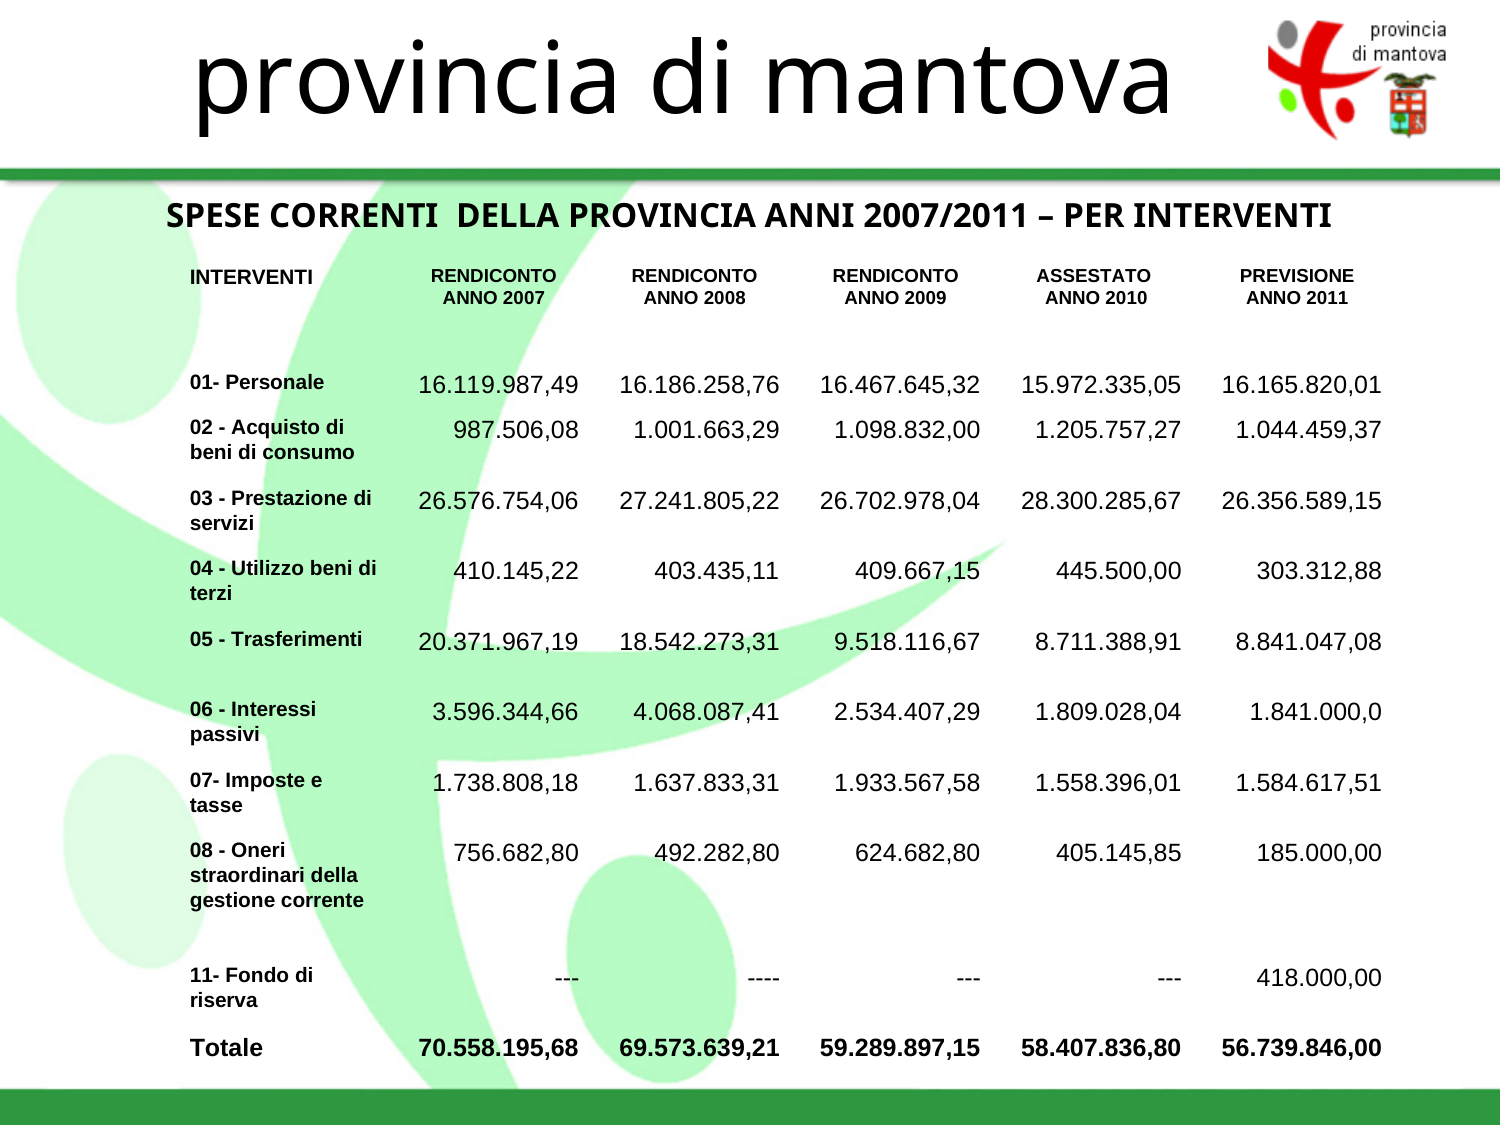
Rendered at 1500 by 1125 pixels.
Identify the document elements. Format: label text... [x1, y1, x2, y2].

table_cell --- [393, 954, 594, 1024]
table_cell 987.506,08 [393, 406, 594, 477]
table_cell 8.711.388,91 [996, 618, 1197, 688]
table_header RENDICONTO ANNO 2007 [393, 256, 594, 361]
table_cell 56.739.846,00 [1197, 1024, 1397, 1073]
table_cell 16.165.820,01 [1197, 361, 1397, 406]
table_cell 185.000,00 [1197, 829, 1397, 954]
table_cell 26.356.589,15 [1197, 477, 1397, 547]
table_cell 1.809.028,04 [996, 688, 1197, 759]
table_cell 3.596.344,66 [393, 688, 594, 759]
table_cell 403.435,11 [594, 547, 795, 618]
table_cell 405.145,85 [996, 829, 1197, 954]
table_cell 445.500,00 [996, 547, 1197, 618]
table_cell 26.702.978,04 [795, 477, 996, 547]
table_cell 492.282,80 [594, 829, 795, 954]
picture [1267, 15, 1452, 142]
table_header RENDICONTO ANNO 2009 [795, 256, 996, 361]
text_box SPESE CORRENTI DELLA PROVINCIA ANNI 2007/2011 – PER INTERVENTI [0, 166, 1500, 262]
table_cell --- [996, 954, 1197, 1024]
table_cell 16.186.258,76 [594, 361, 795, 406]
table_header PREVISIONE ANNO 2011 [1197, 256, 1397, 361]
table_cell 409.667,15 [795, 547, 996, 618]
table_cell 70.558.195,68 [393, 1024, 594, 1073]
table_cell --- [795, 954, 996, 1024]
table_cell Totale [175, 1024, 393, 1073]
table_cell 69.573.639,21 [594, 1024, 795, 1073]
table_cell 16.119.987,49 [393, 361, 594, 406]
table_cell 1.205.757,27 [996, 406, 1197, 477]
picture [0, 262, 1500, 1125]
table_header INTERVENTI [175, 256, 393, 361]
table_cell 06 - Interessi passivi [175, 688, 393, 759]
table_cell 9.518.116,67 [795, 618, 996, 688]
table_cell 624.682,80 [795, 829, 996, 954]
table_cell 18.542.273,31 [594, 618, 795, 688]
table_cell 03 - Prestazione di servizi [175, 477, 393, 547]
table_cell 08 - Oneri straordinari della gestione corrente [175, 829, 393, 954]
table_cell 410.145,22 [393, 547, 594, 618]
table_cell 1.558.396,01 [996, 759, 1197, 829]
table_cell 1.738.808,18 [393, 759, 594, 829]
table_cell 1.001.663,29 [594, 406, 795, 477]
table_cell 16.467.645,32 [795, 361, 996, 406]
table_cell 11- Fondo di riserva [175, 954, 393, 1024]
table_cell 1.584.617,51 [1197, 759, 1397, 829]
table_cell 1.841.000,0 [1197, 688, 1397, 759]
table_cell 28.300.285,67 [996, 477, 1197, 547]
table_cell 59.289.897,15 [795, 1024, 996, 1073]
table_cell 1.637.833,31 [594, 759, 795, 829]
text_box provincia di mantova [176, 5, 1205, 142]
table_cell 20.371.967,19 [393, 618, 594, 688]
table_cell 05 - Trasferimenti [175, 618, 393, 688]
table_cell 8.841.047,08 [1197, 618, 1397, 688]
table_cell 418.000,00 [1197, 954, 1397, 1024]
table_cell ---- [594, 954, 795, 1024]
table_cell 1.044.459,37 [1197, 406, 1397, 477]
table_cell 07- Imposte e tasse [175, 759, 393, 829]
table_cell 1.098.832,00 [795, 406, 996, 477]
table_cell 2.534.407,29 [795, 688, 996, 759]
table_cell 58.407.836,80 [996, 1024, 1197, 1073]
table_cell 303.312,88 [1197, 547, 1397, 618]
table_cell 02 - Acquisto di beni di consumo [175, 406, 393, 477]
table_cell 4.068.087,41 [594, 688, 795, 759]
table_cell 01- Personale [175, 361, 393, 406]
table_cell 756.682,80 [393, 829, 594, 954]
table_cell 15.972.335,05 [996, 361, 1197, 406]
table_cell 26.576.754,06 [393, 477, 594, 547]
table_cell 27.241.805,22 [594, 477, 795, 547]
table_cell 1.933.567,58 [795, 759, 996, 829]
table_cell 04 - Utilizzo beni di terzi [175, 547, 393, 618]
table_header RENDICONTO ANNO 2008 [594, 256, 795, 361]
table_header ASSESTATO ANNO 2010 [996, 256, 1197, 361]
